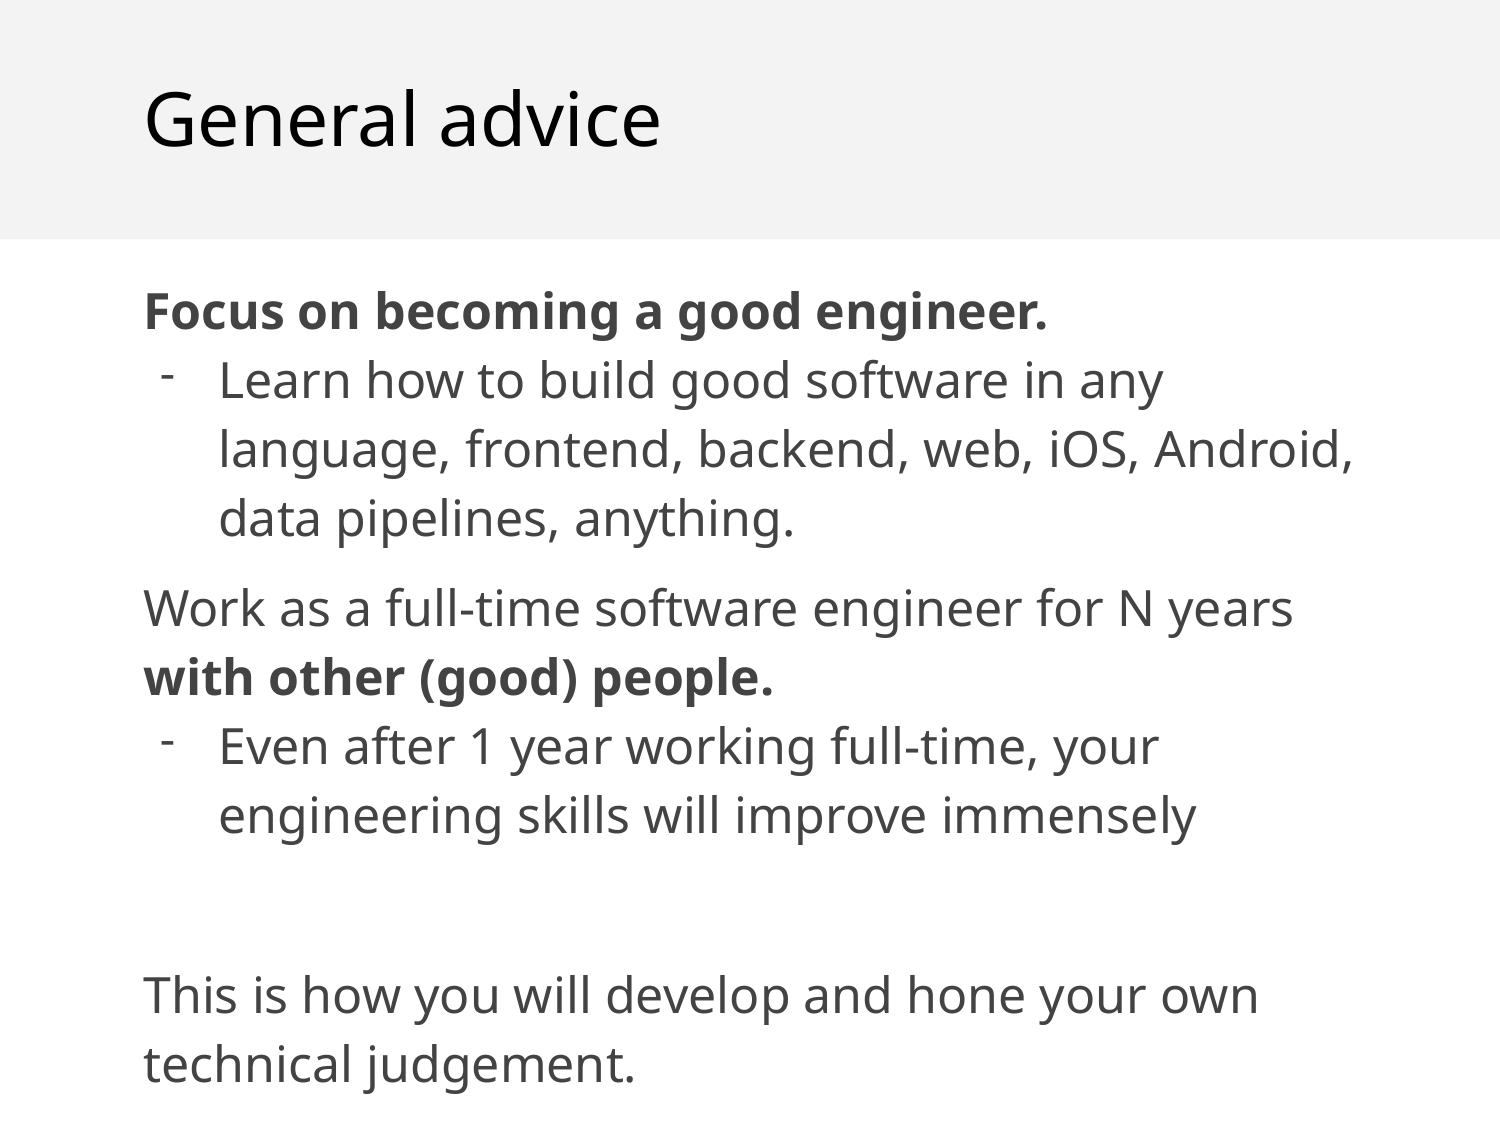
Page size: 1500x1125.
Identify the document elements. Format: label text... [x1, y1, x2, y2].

title General advice [128, 56, 1430, 183]
list Focus on becoming a good engineer. Learn how to build good software in any language, frontend, backend, web, iOS, Android, data pipelines, anything. Work as a full-time software engineer for N years with other (good) people. Even after 1 year working full-time, your engineering skills will improve immensely This is how you will develop and hone your own technical judgement. [128, 255, 1372, 1004]
